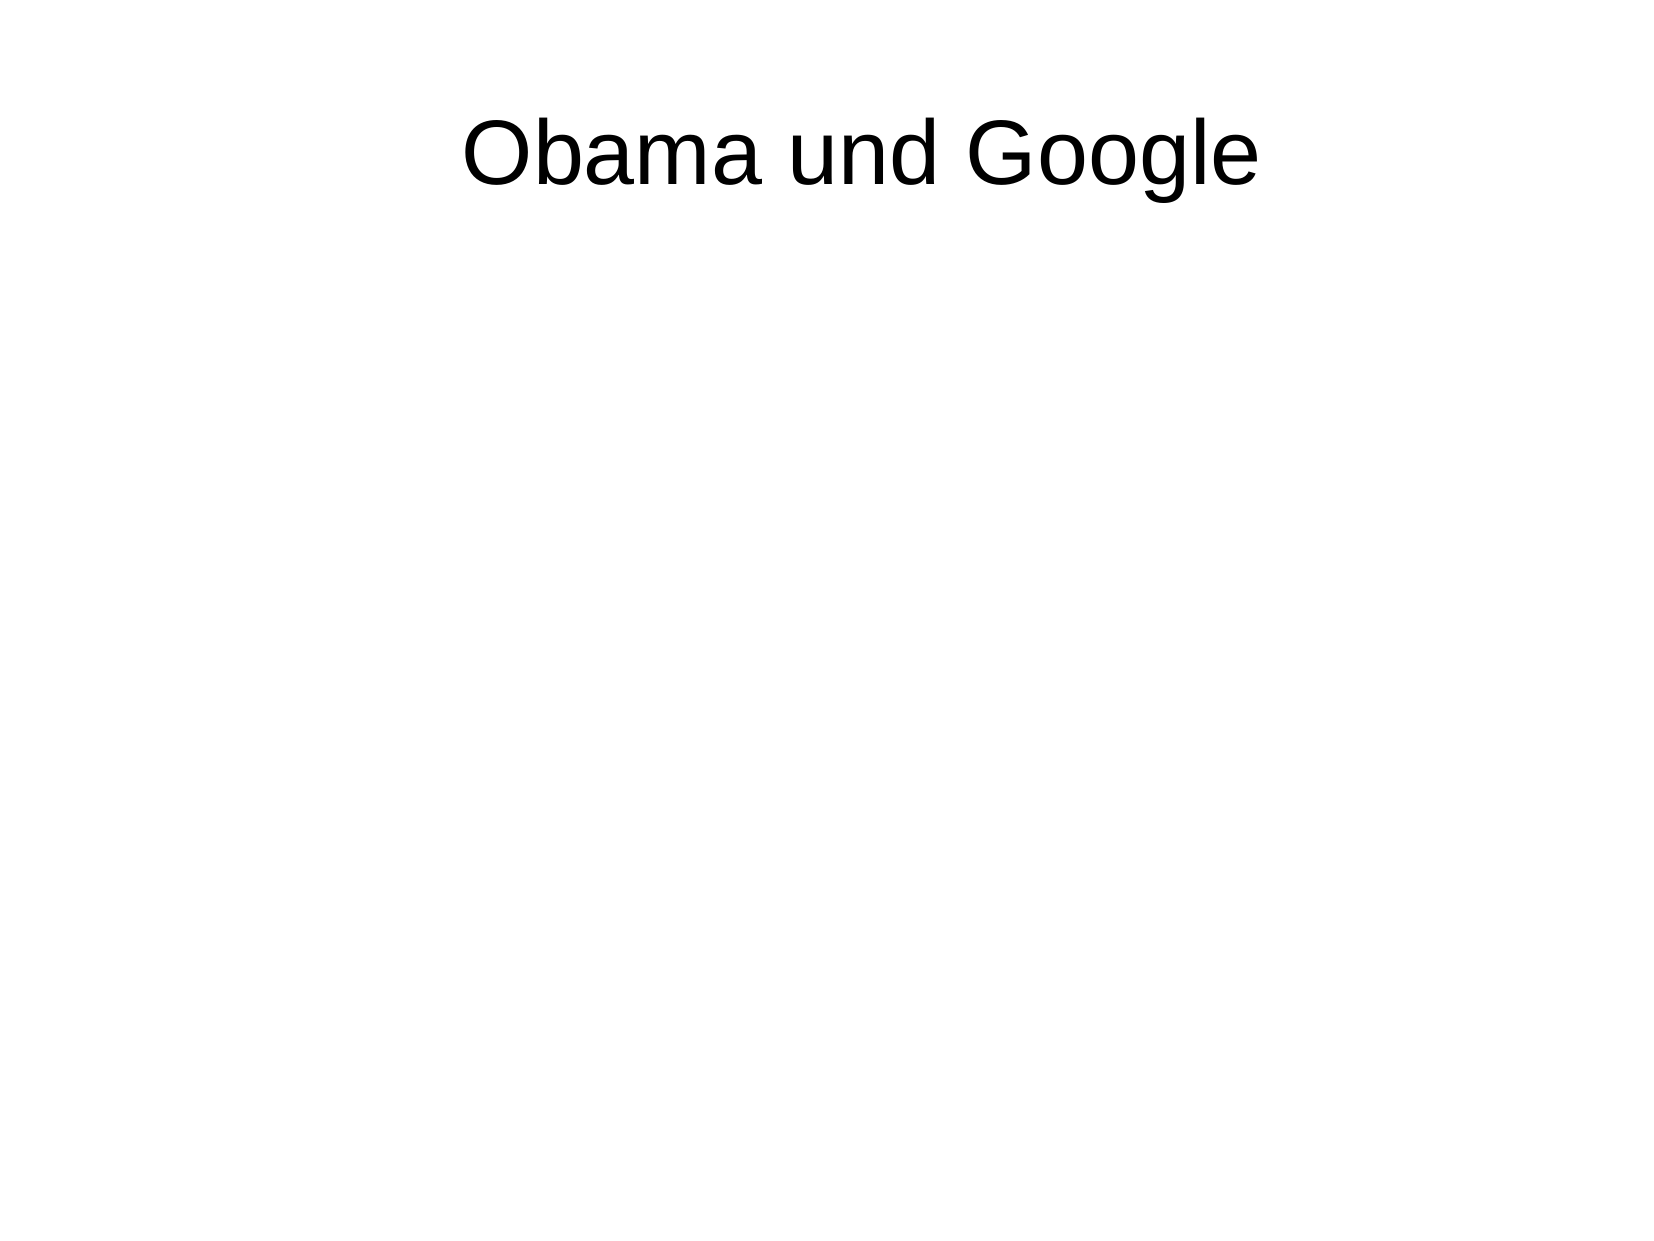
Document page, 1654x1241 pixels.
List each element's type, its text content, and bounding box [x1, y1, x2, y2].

title Obama und Google [82, 56, 1571, 250]
